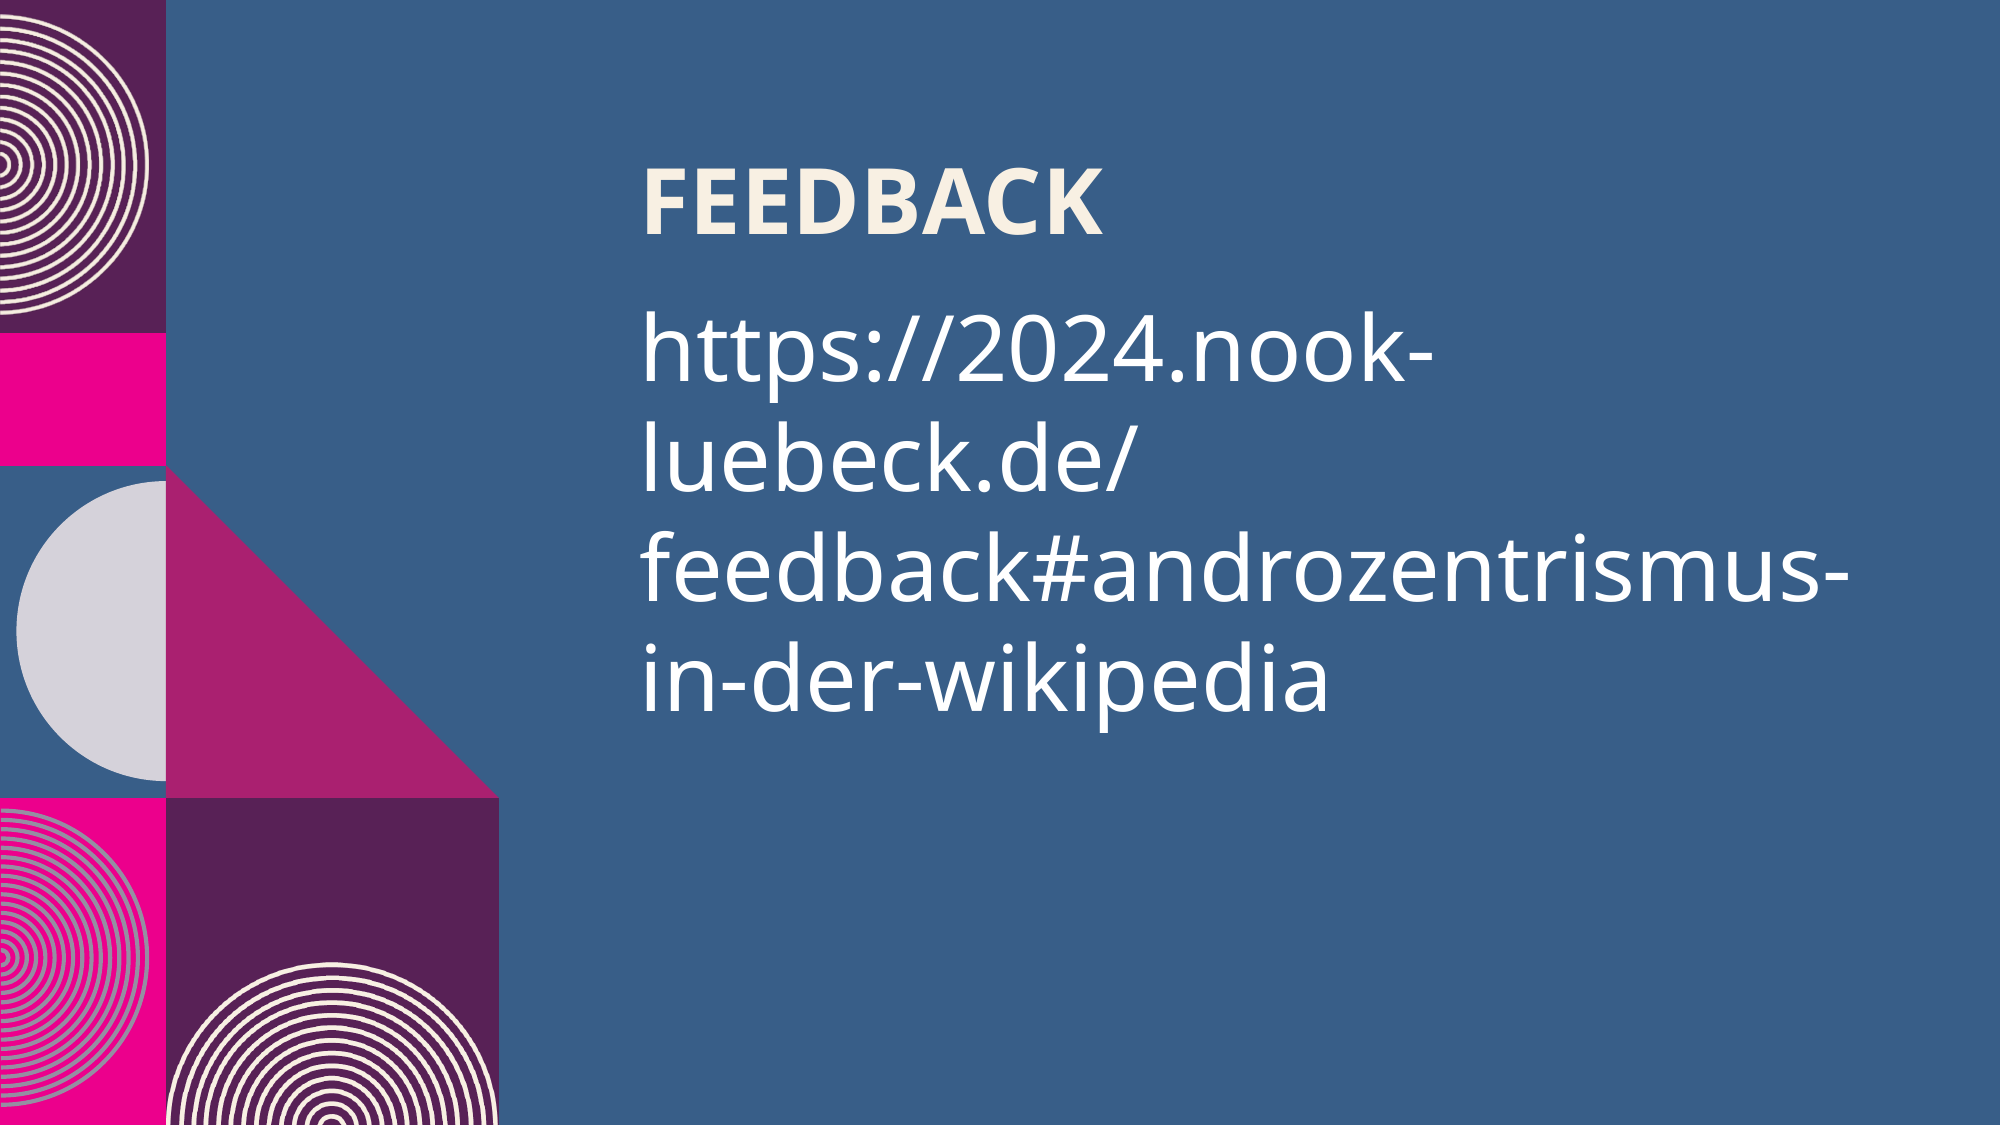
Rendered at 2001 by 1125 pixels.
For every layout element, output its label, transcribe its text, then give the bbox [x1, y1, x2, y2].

title Feedback [624, 147, 1873, 282]
list https://2024.nook-luebeck.de/feedback#androzentrismus-in-der-wikipedia [624, 282, 1874, 1024]
